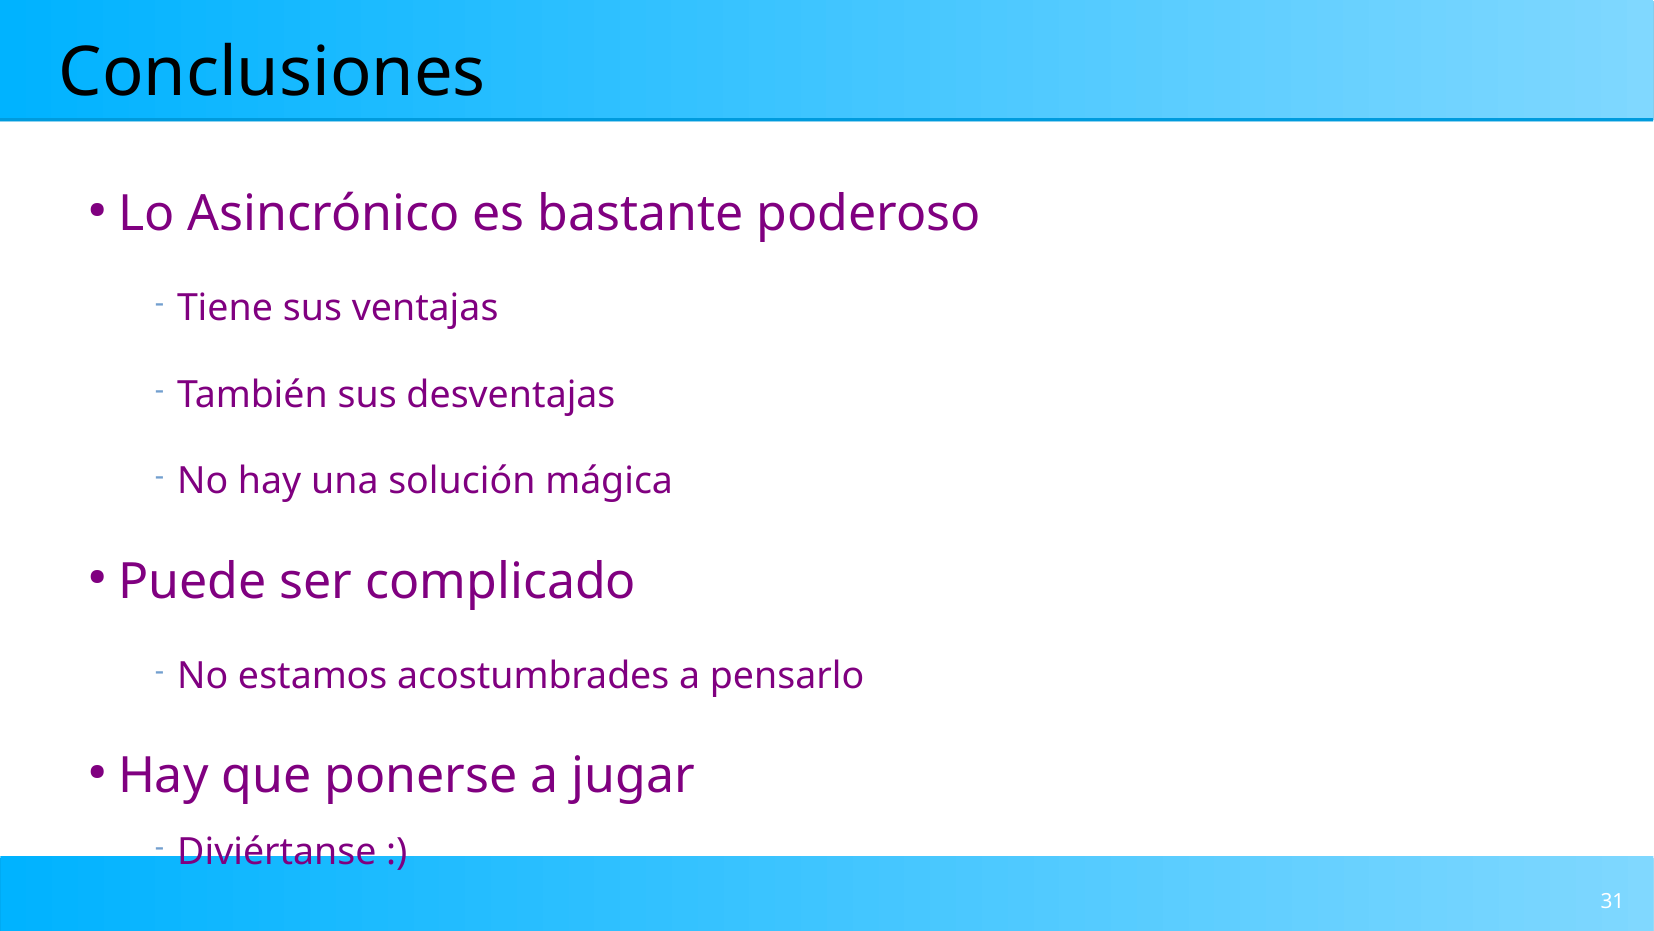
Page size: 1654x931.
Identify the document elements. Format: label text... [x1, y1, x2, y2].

title Conclusiones [59, 29, 1595, 108]
list Lo Asincrónico es bastante poderoso Tiene sus ventajas También sus desventajas No hay una solución mágica Puede ser complicado No estamos acostumbrades a pensarlo Hay que ponerse a jugar Diviértanse :) [59, 177, 1595, 768]
